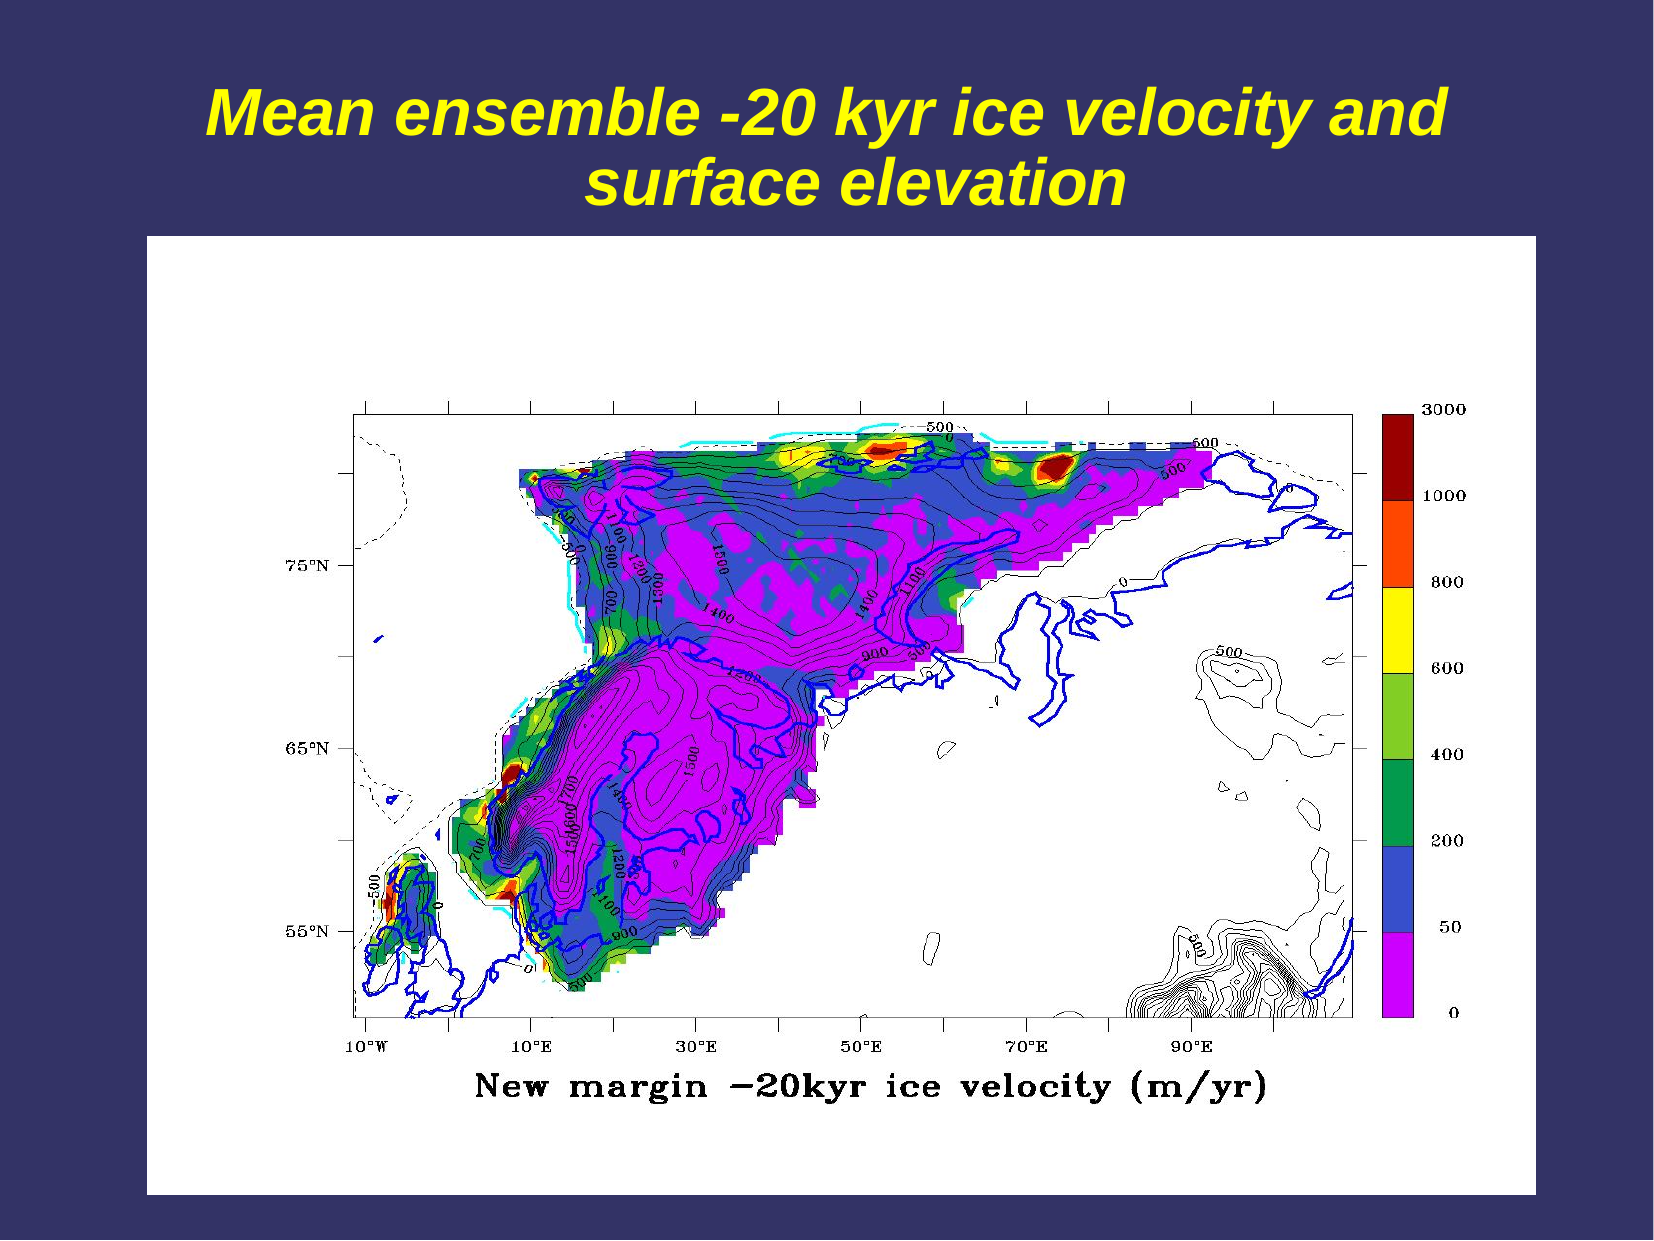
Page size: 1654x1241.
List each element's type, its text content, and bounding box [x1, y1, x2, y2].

picture [147, 236, 1536, 1195]
title Mean ensemble -20 kyr ice velocity and surface elevation [121, 49, 1534, 250]
